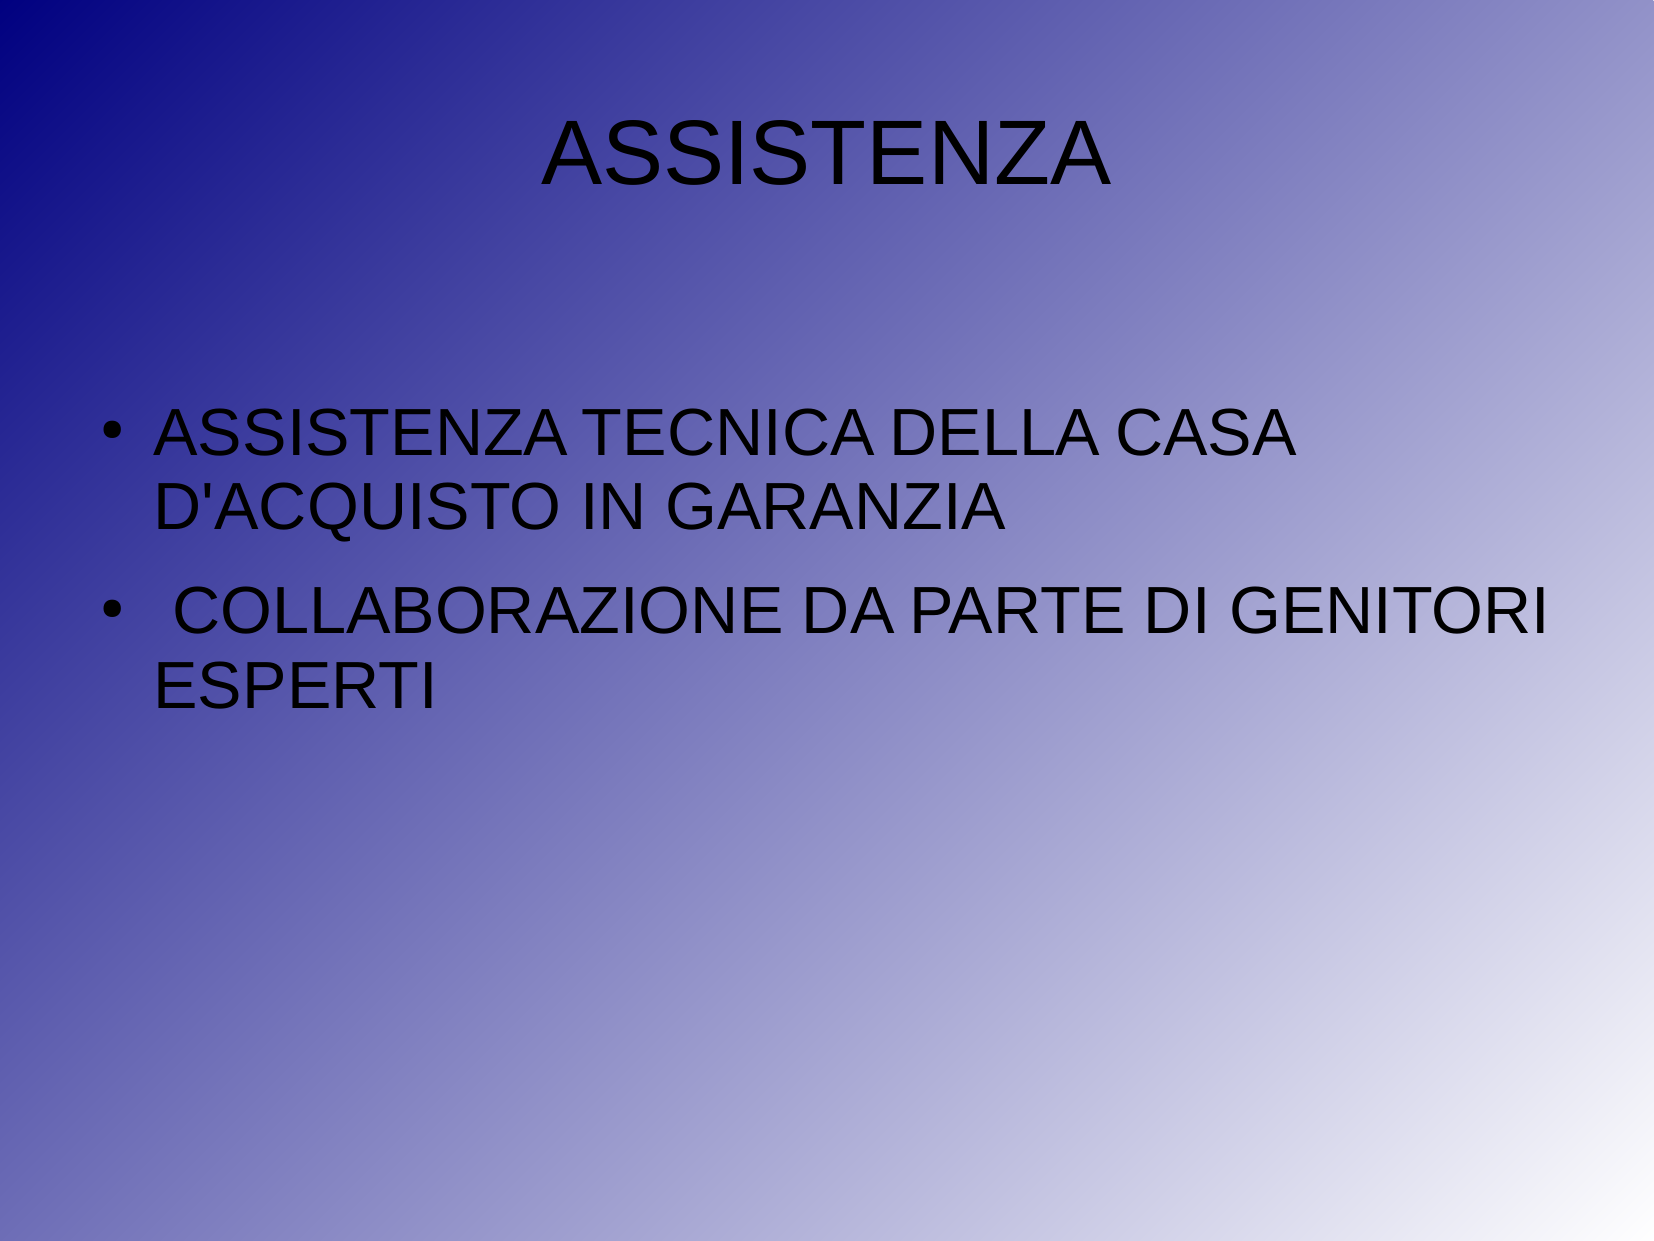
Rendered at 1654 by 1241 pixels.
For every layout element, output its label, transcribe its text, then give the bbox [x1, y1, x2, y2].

title ASSISTENZA [82, 56, 1571, 250]
list ASSISTENZA TECNICA DELLA CASA D'ACQUISTO IN GARANZIA COLLABORAZIONE DA PARTE DI GENITORI ESPERTI [82, 290, 1571, 1094]
